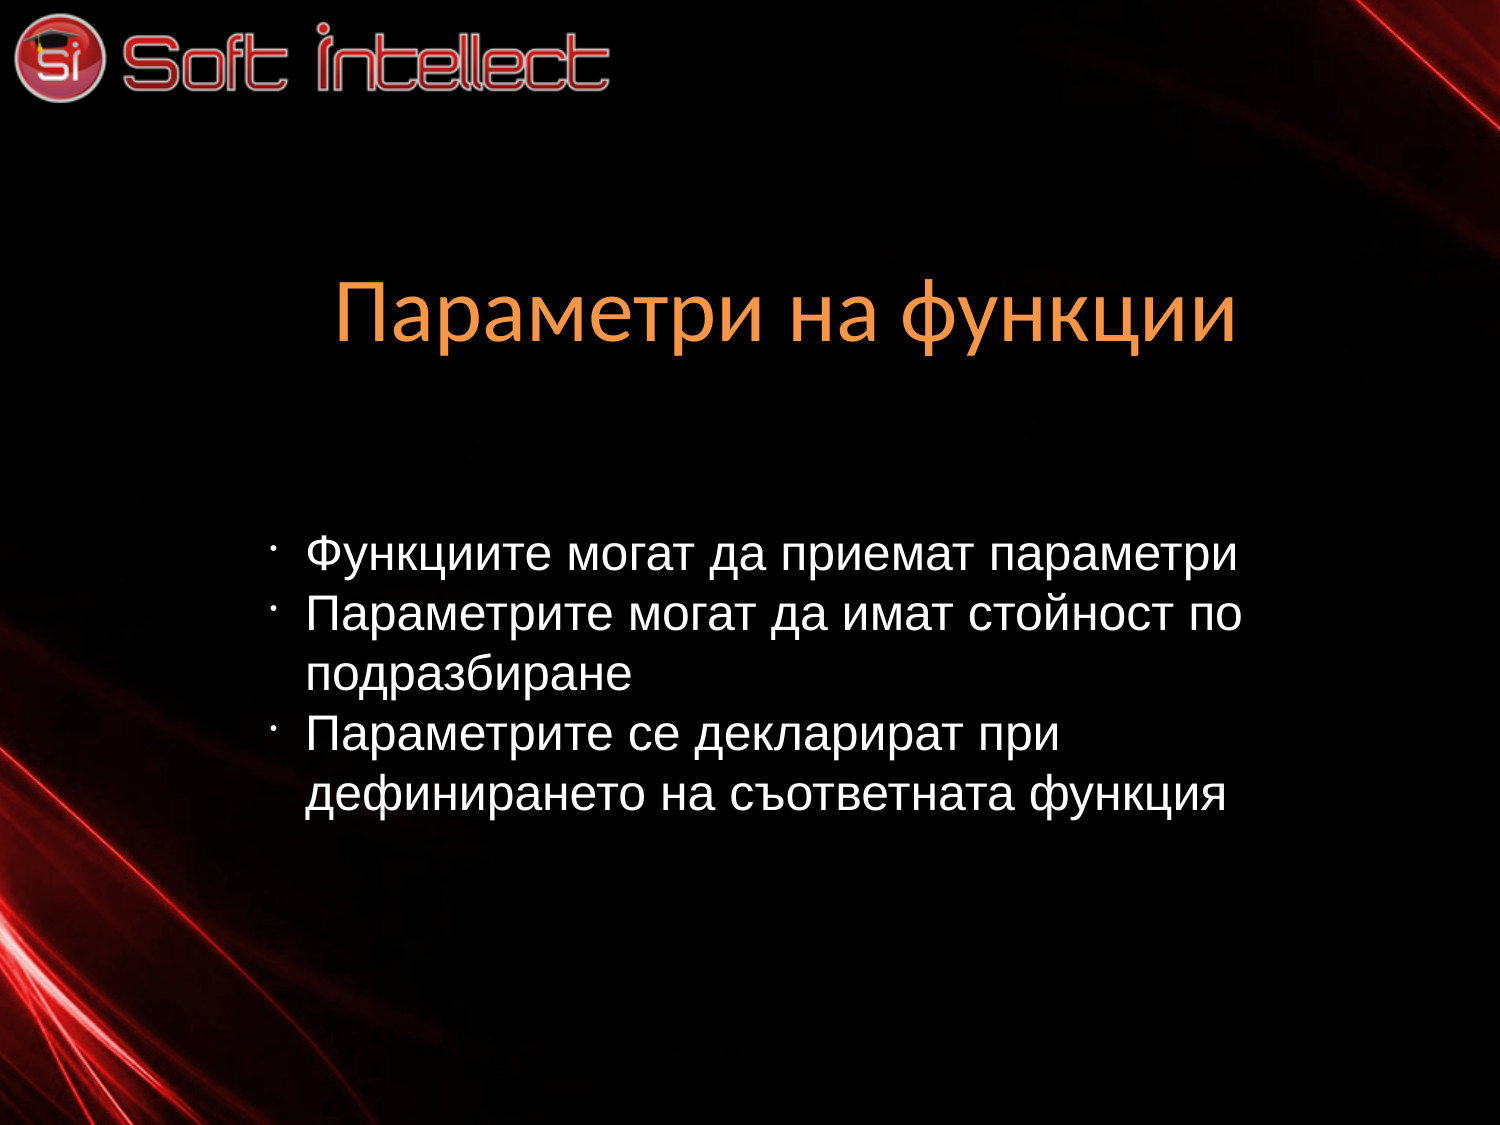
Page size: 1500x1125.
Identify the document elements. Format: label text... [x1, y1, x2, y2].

picture [0, 0, 1500, 1125]
text_box Функциите могат да приемат параметри Параметрите могат да имат стойност по подразбиране Параметрите се декларират при дефинирането на съответната функция [255, 513, 1305, 1125]
text_box Параметри на функции [149, 184, 1424, 425]
